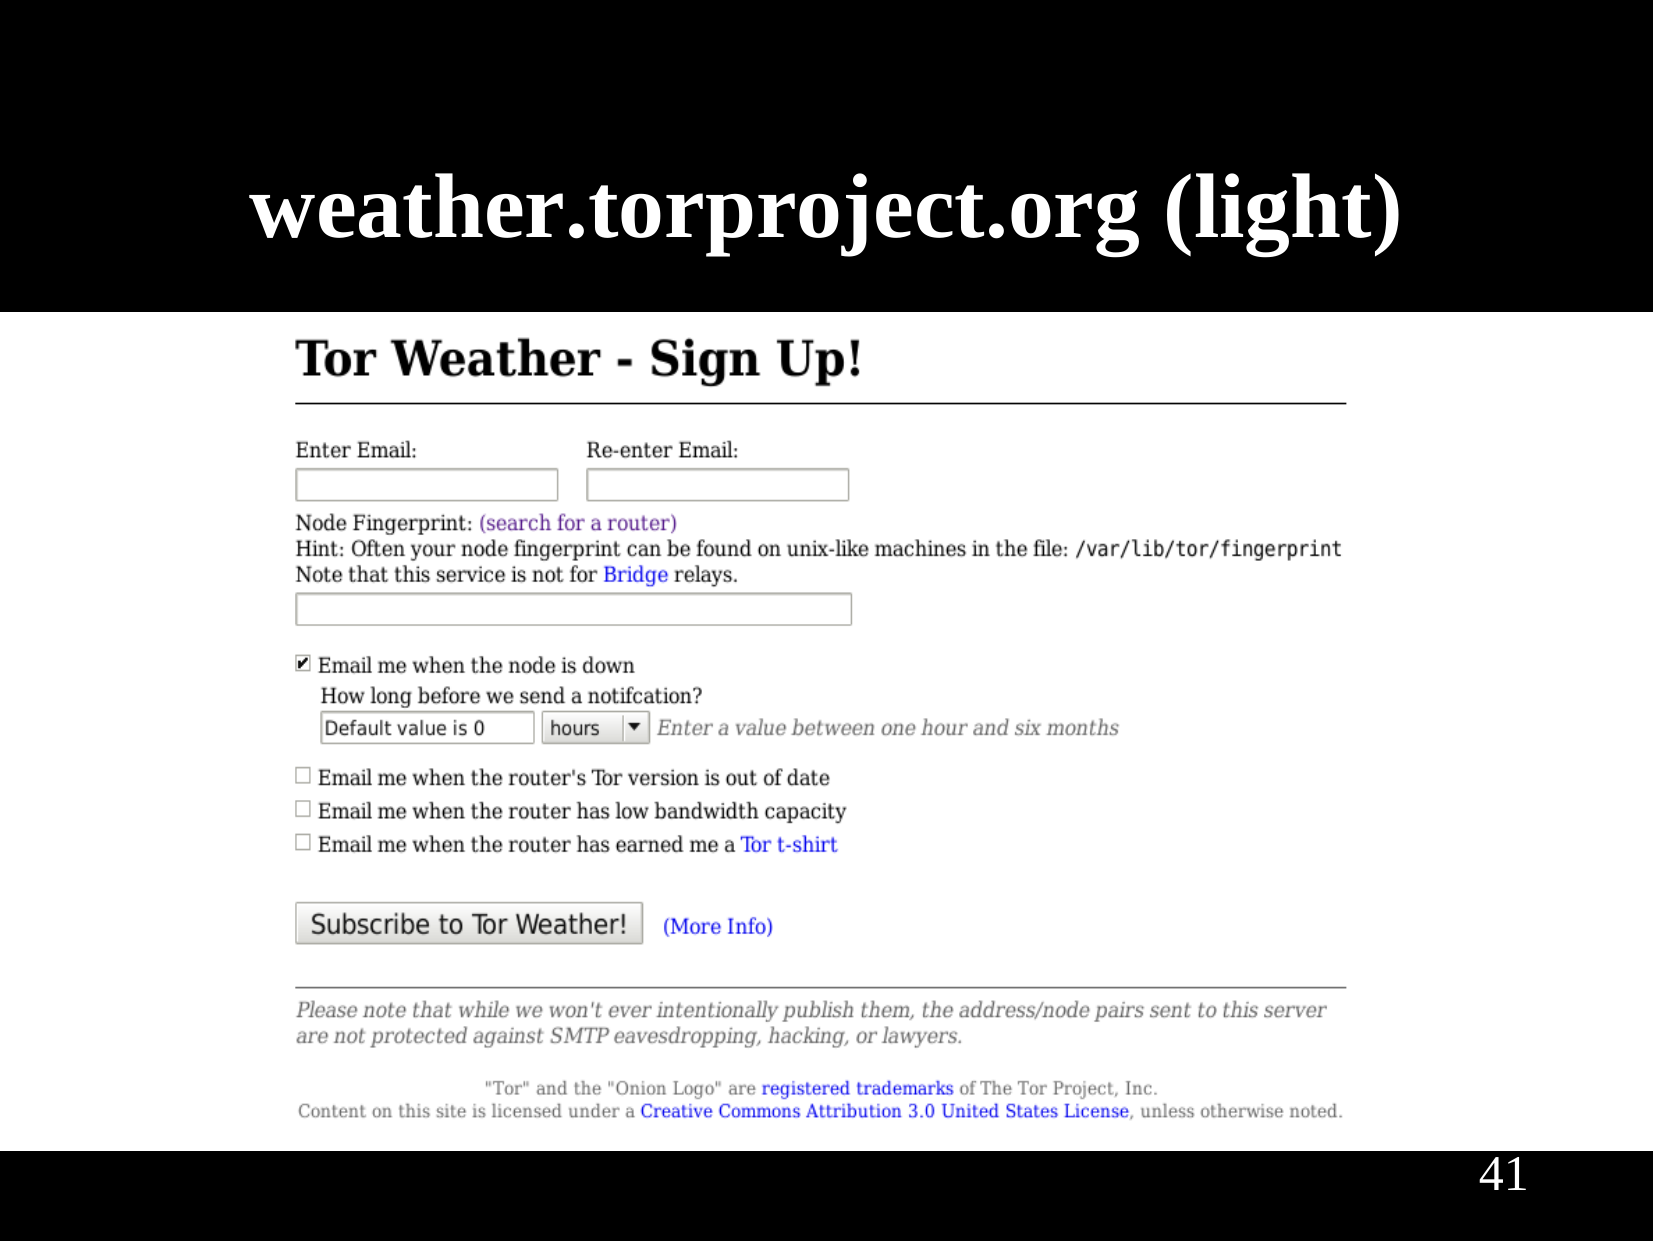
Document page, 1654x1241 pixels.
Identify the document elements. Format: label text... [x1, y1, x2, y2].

title weather.torproject.org (light) [121, 102, 1534, 311]
picture [0, 312, 1653, 1151]
